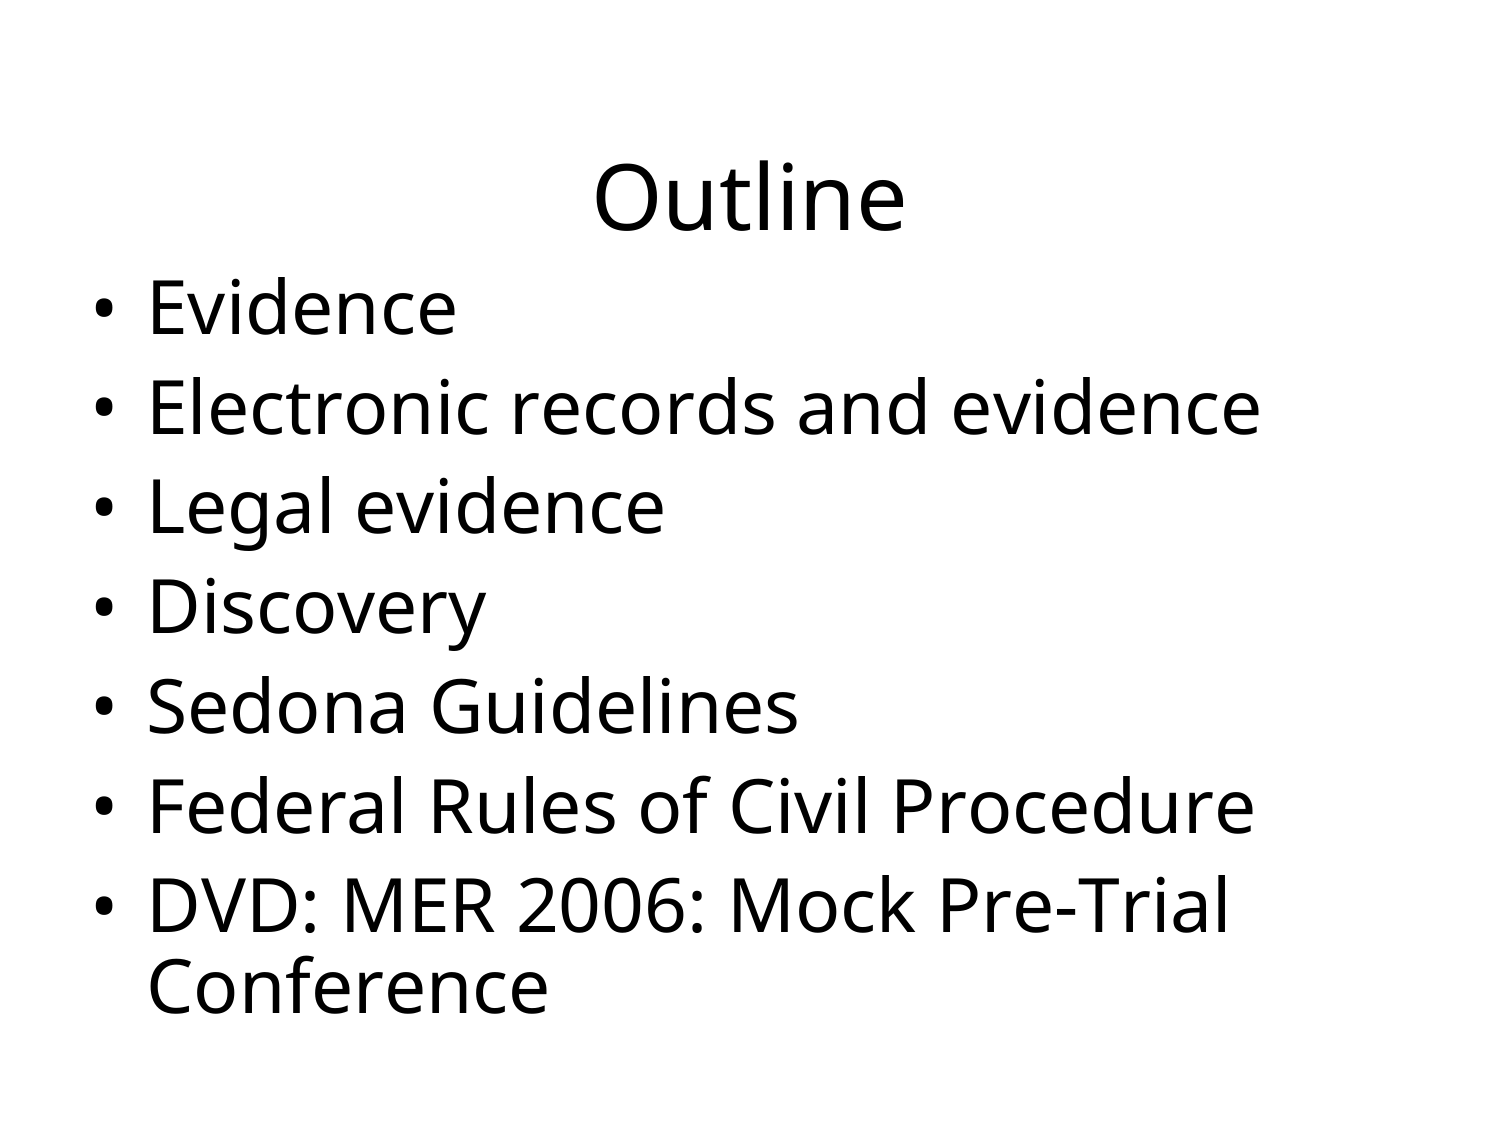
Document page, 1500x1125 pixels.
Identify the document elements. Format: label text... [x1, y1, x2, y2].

title Outline [112, 99, 1388, 262]
list Evidence Electronic records and evidence Legal evidence Discovery Sedona Guidelines Federal Rules of Civil Procedure DVD: MER 2006: Mock Pre-Trial Conference [74, 262, 1388, 1063]
